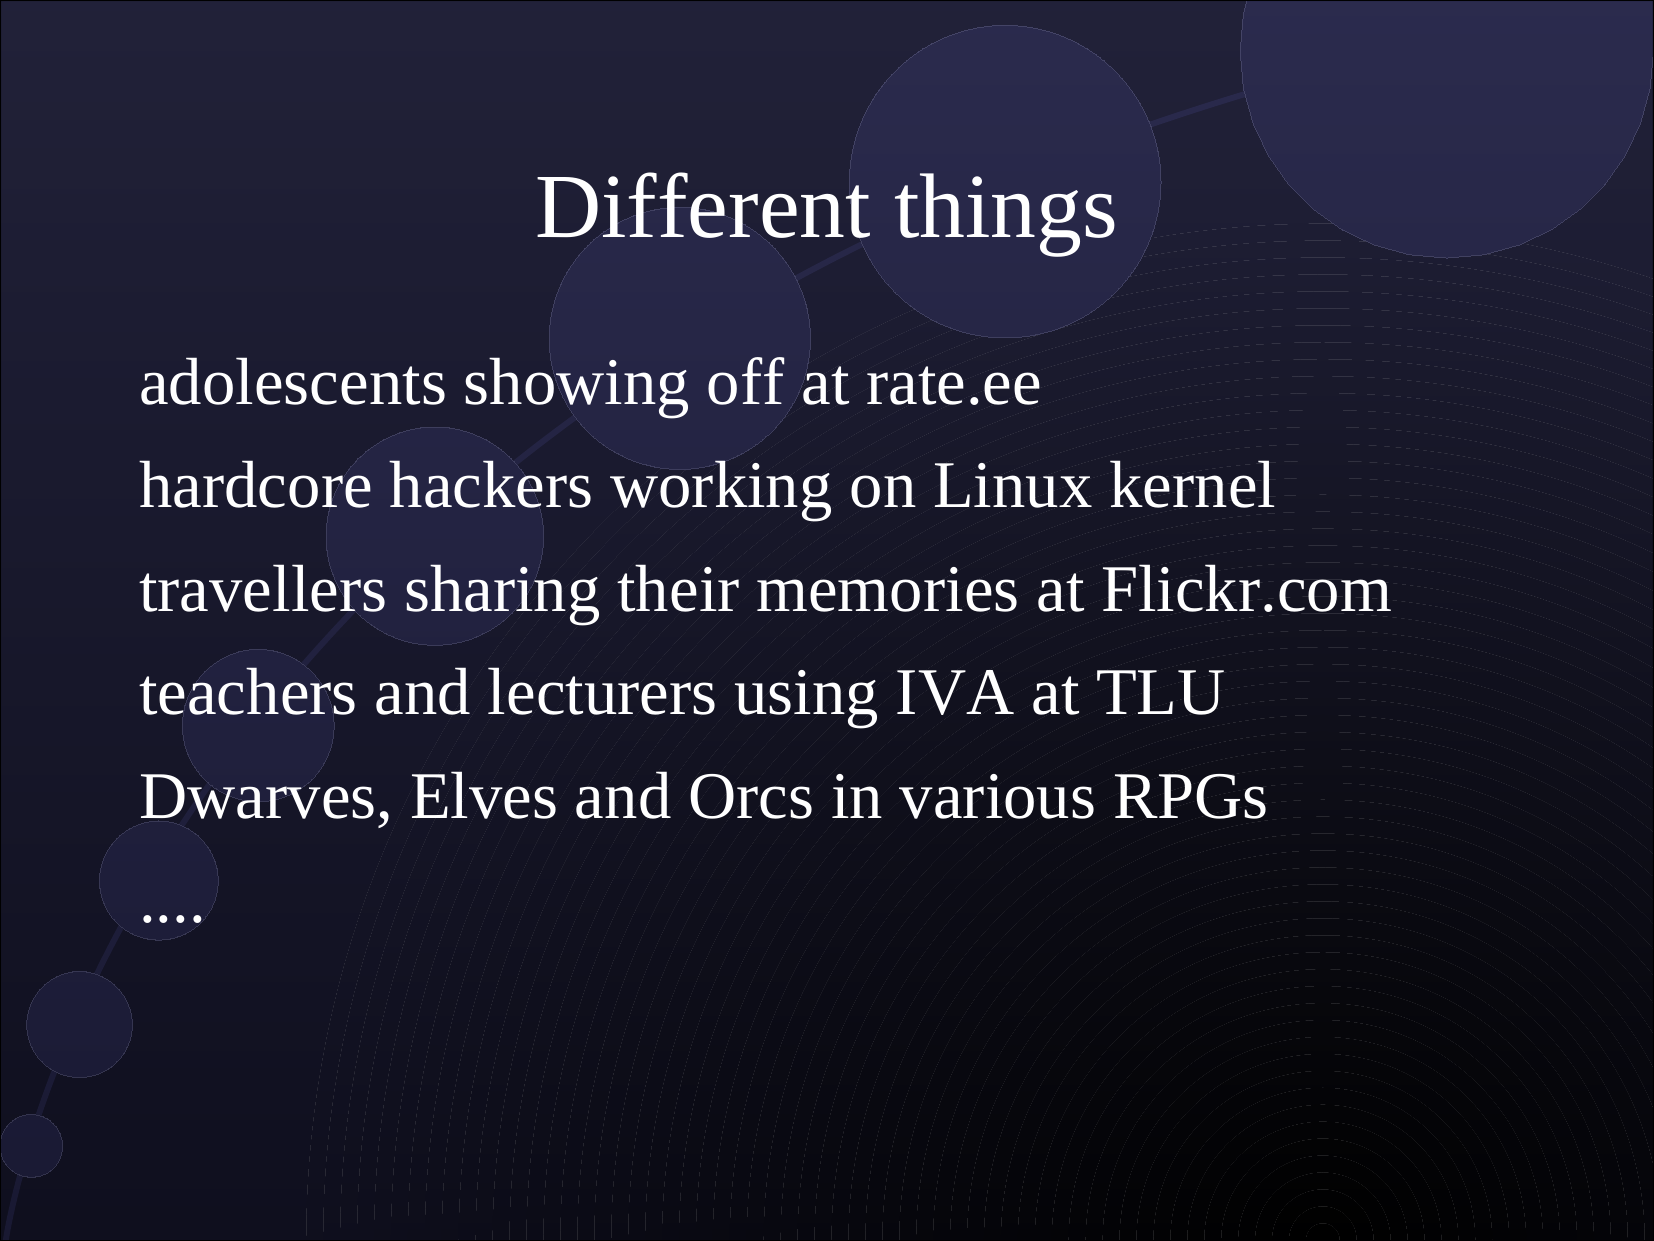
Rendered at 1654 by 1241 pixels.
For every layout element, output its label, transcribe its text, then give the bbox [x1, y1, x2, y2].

title Different things [121, 102, 1534, 311]
list adolescents showing off at rate.ee hardcore hackers working on Linux kernel travellers sharing their memories at Flickr.com teachers and lecturers using IVA at TLU Dwarves, Elves and Orcs in various RPGs .... [121, 344, 1534, 1127]
